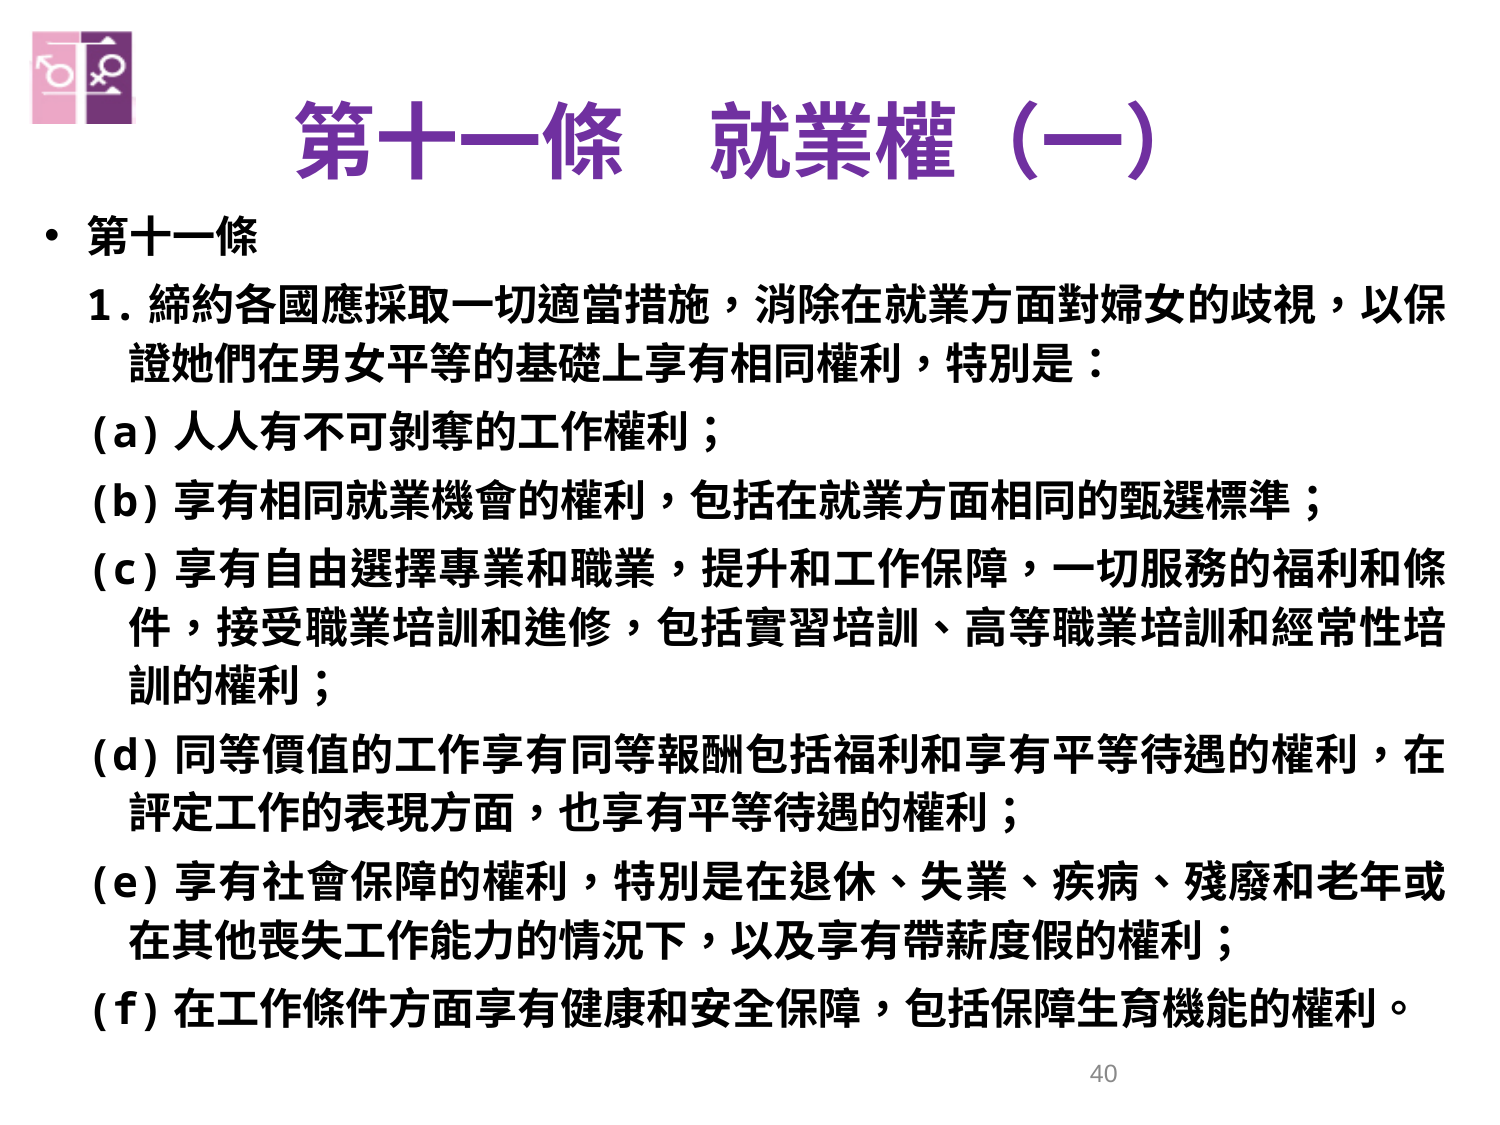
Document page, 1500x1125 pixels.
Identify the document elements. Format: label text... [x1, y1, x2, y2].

title 第十一條 就業權（一） [75, 45, 1426, 196]
text_box 40 [1074, 1042, 1426, 1103]
list 第十一條 1.締約各國應採取一切適當措施，消除在就業方面對婦女的歧視，以保證她們在男女平等的基礎上享有相同權利，特別是： (a)人人有不可剝奪的工作權利； (b)享有相同就業機會的權利，包括在就業方面相同的甄選標準； (c)享有自由選擇專業和職業，提升和工作保障，一切服務的福利和條件，接受職業培訓和進修，包括實習培訓、高等職業培訓和經常性培訓的權利； (d)同等價值的工作享有同等報酬包括福利和享有平等待遇的權利，在評定工作的表現方面，也享有平等待遇的權利； (e)享有社會保障的權利，特別是在退休、失業、疾病、殘廢和老年或在其他喪失工作能力的情況下，以及享有帶薪度假的權利； (f)在工作條件方面享有健康和安全保障，包括保障生育機能的權利。 [29, 196, 1462, 1095]
